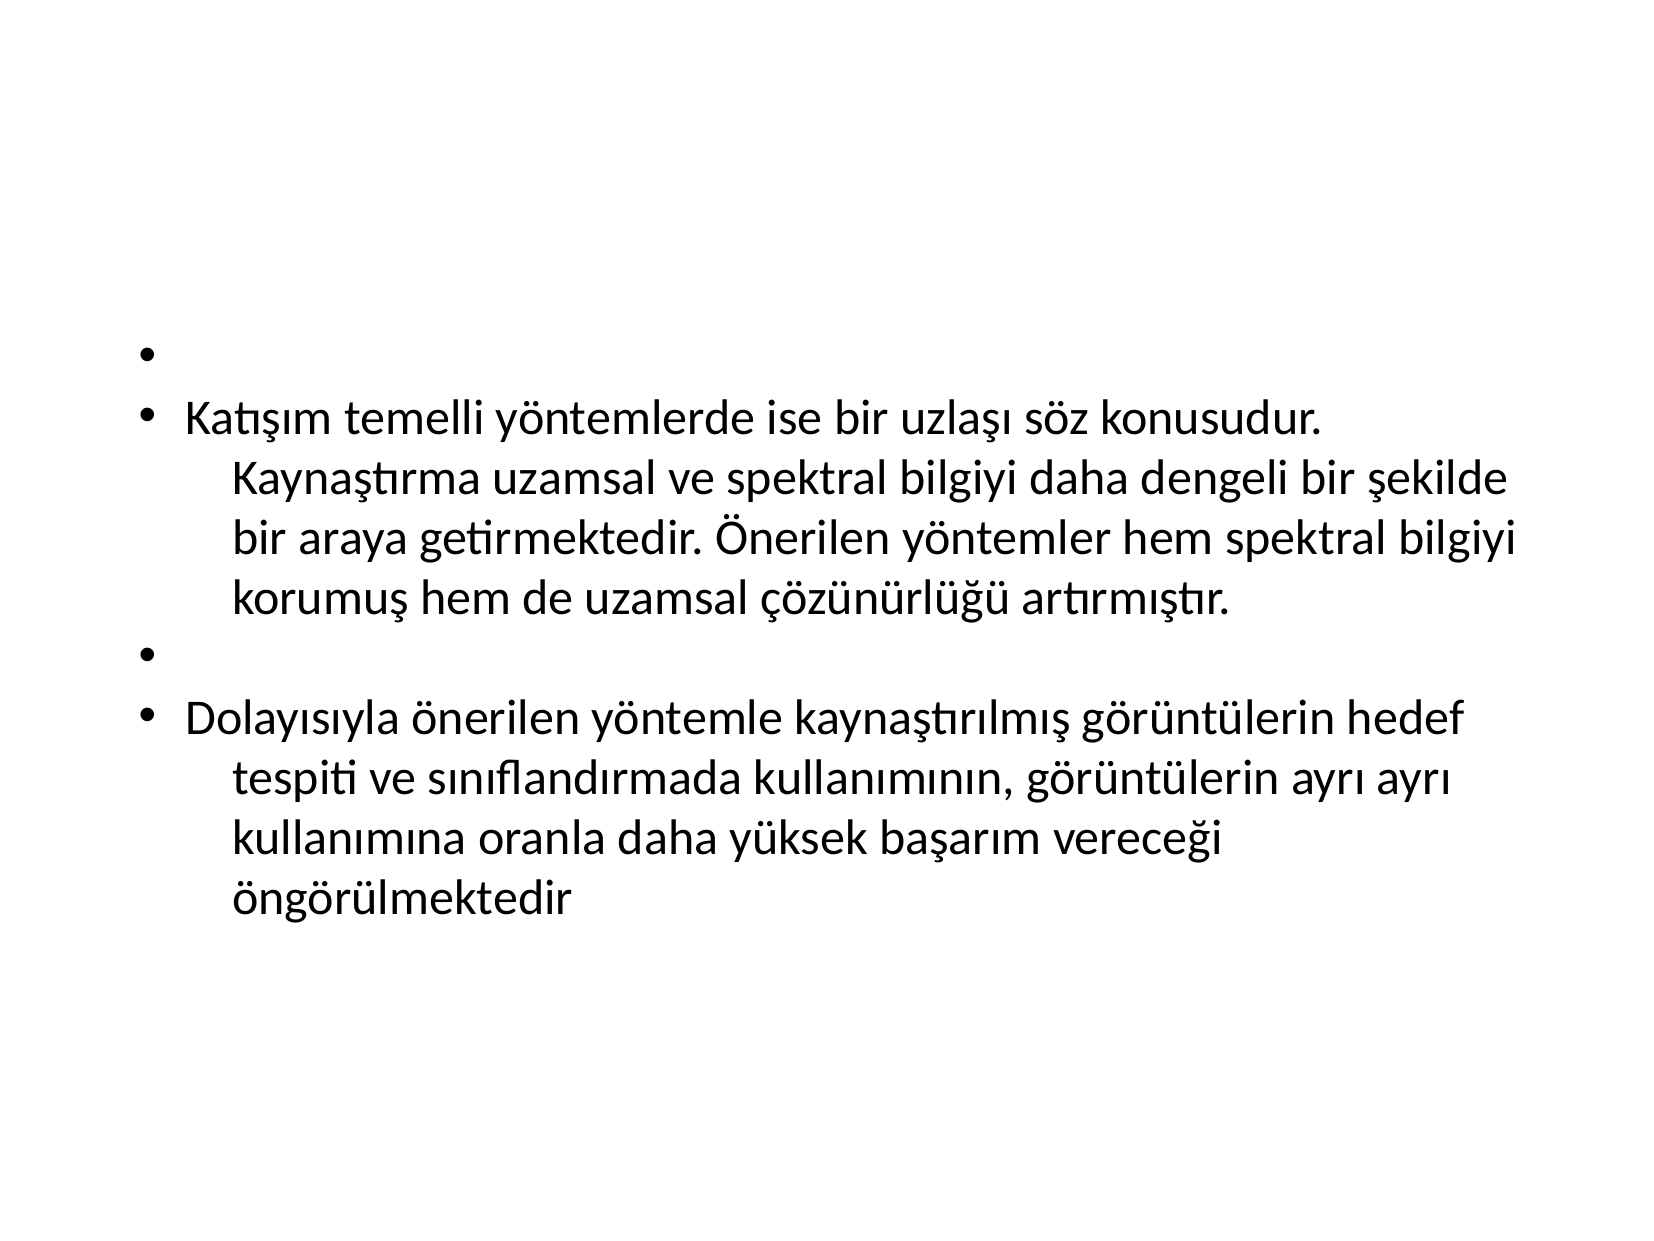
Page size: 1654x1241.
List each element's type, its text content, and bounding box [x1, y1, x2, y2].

text_box Katışım temelli yöntemlerde ise bir uzlaşı söz konusudur. Kaynaştırma uzamsal ve spektral bilgiyi daha dengeli bir şekilde bir araya getirmektedir. Önerilen yöntemler hem spektral bilgiyi korumuş hem de uzamsal çözünürlüğü artırmıştır. Dolayısıyla önerilen yöntemle kaynaştırılmış görüntülerin hedef tespiti ve sınıflandırmada kullanımının, görüntülerin ayrı ayrı kullanımına oranla daha yüksek başarım vereceği öngörülmektedir [124, 317, 1537, 932]
